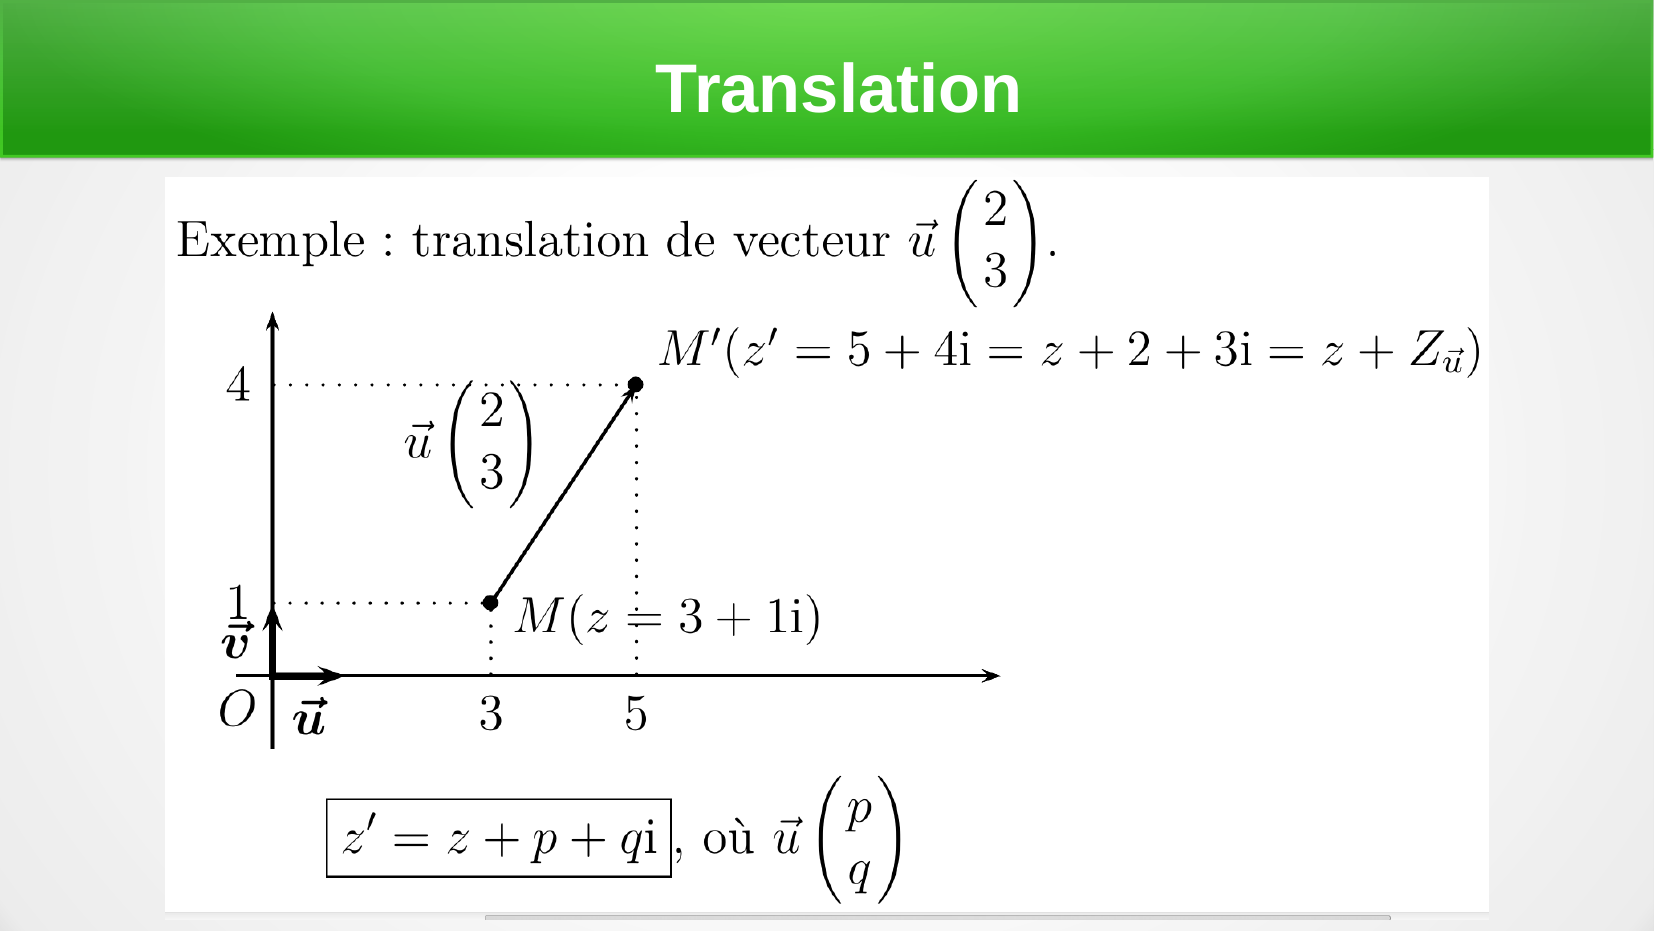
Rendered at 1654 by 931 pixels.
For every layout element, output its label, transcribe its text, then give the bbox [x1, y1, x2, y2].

picture [165, 177, 1489, 920]
title Translation [82, 35, 1571, 142]
